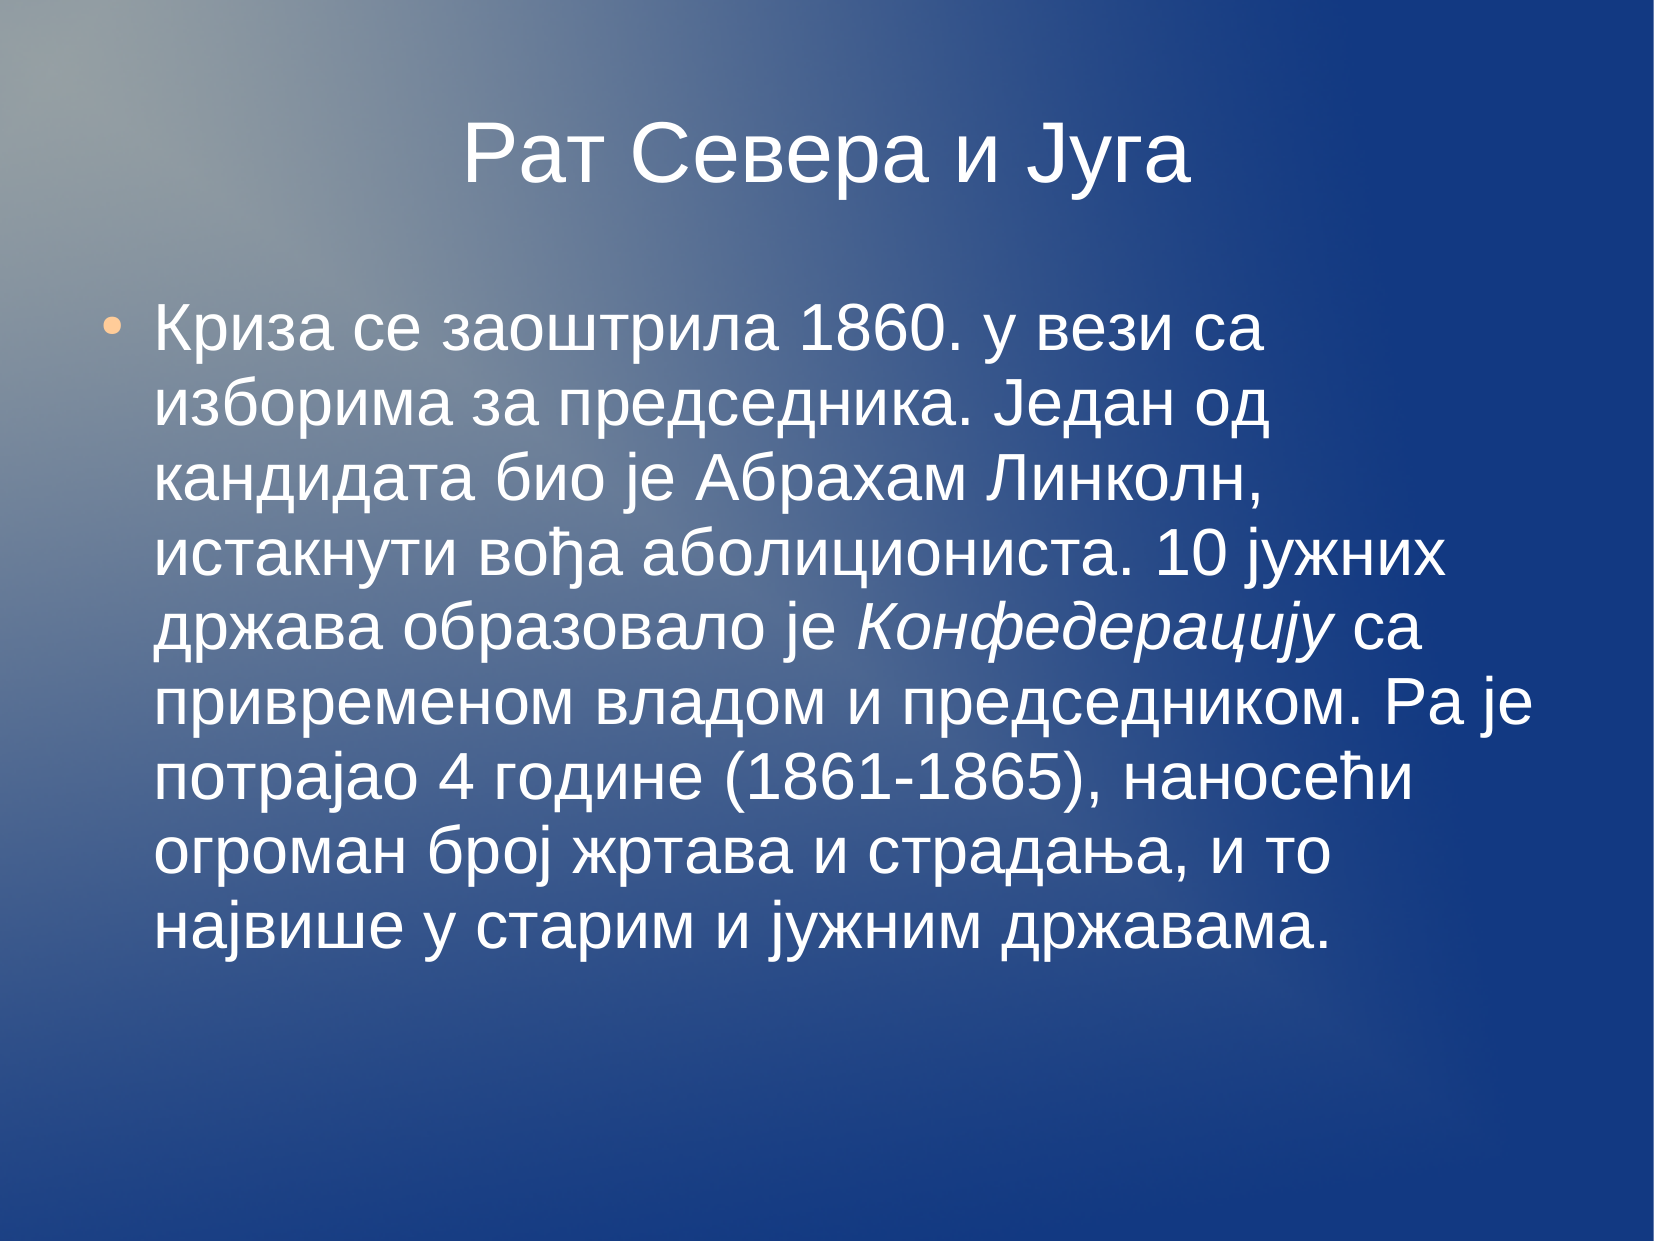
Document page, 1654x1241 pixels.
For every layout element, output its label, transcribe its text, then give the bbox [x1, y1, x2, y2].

picture [0, 0, 1654, 1241]
list Криза се заоштрила 1860. у вези са изборима за председника. Један од кандидата био је Абрахам Линколн, истакнути вођа аболициониста. 10 јужних држава образовало је Конфедерацију са привременом владом и председником. Ра је потрајао 4 године (1861-1865), наносећи огроман број жртава и страдања, и то највише у старим и јужним државама. [82, 290, 1571, 1010]
title Рат Севера и Југа [82, 49, 1571, 257]
